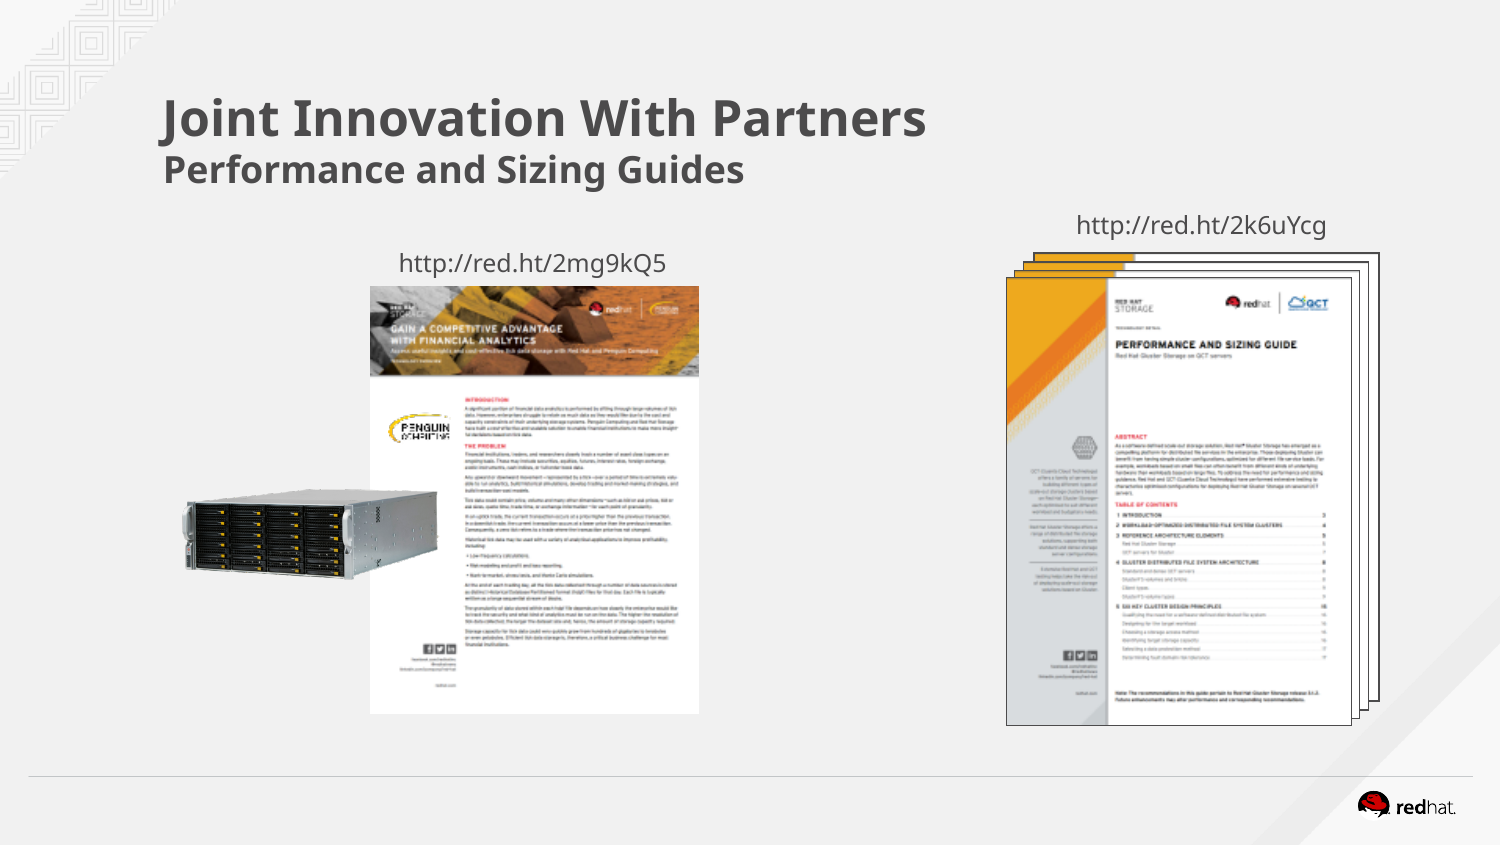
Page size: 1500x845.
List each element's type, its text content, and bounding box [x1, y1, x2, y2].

text_box Joint Innovation With Partners Performance and Sizing Guides [147, 78, 1407, 200]
text_box http://red.ht/2mg9kQ5 [383, 240, 686, 286]
text_box http://red.ht/2k6uYcg [1061, 202, 1352, 248]
picture [0, 0, 1500, 845]
